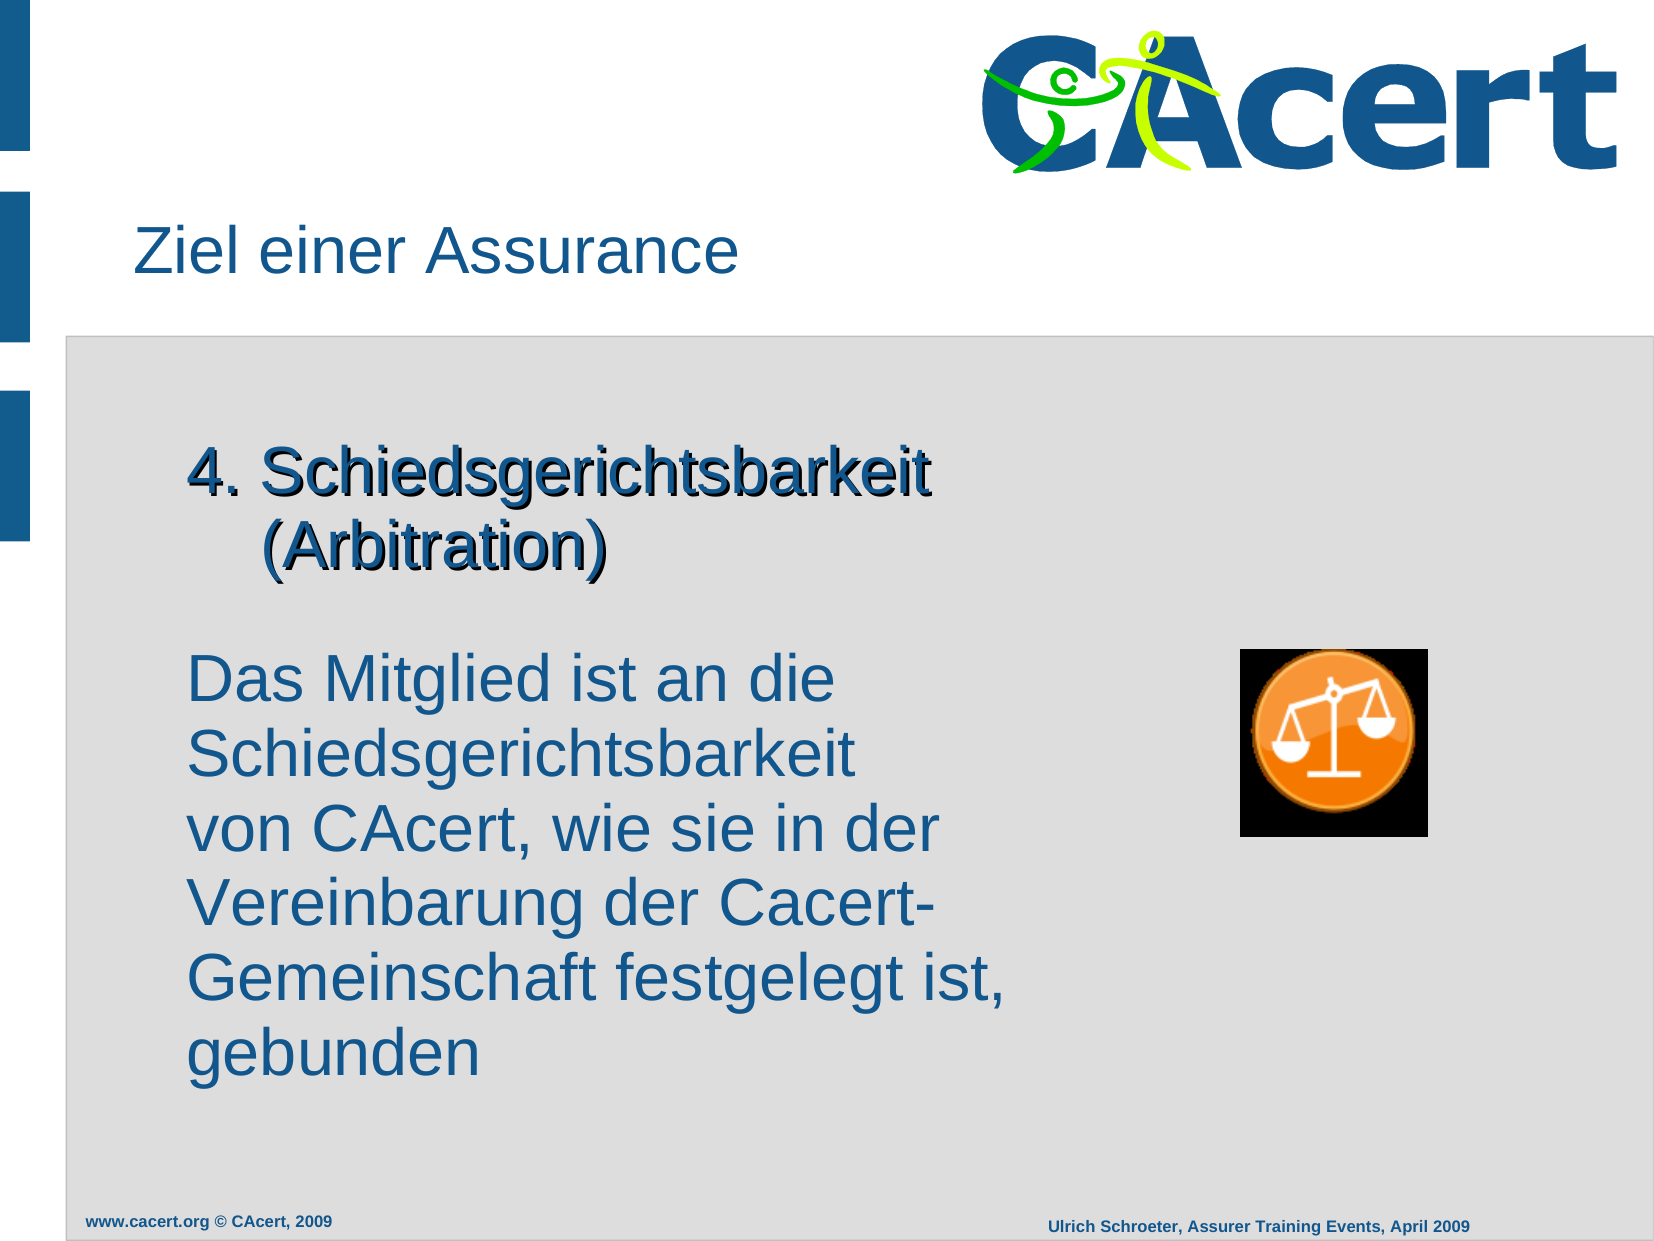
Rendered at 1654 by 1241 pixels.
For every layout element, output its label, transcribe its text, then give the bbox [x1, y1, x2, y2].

picture [1240, 649, 1428, 838]
text_box 4. Schiedsgerichtsbarkeit (Arbitration) Das Mitglied ist an die Schiedsgerichtsbarkeit von CAcert, wie sie in der Vereinbarung der Cacert- Gemeinschaft festgelegt ist, gebunden [171, 425, 1024, 1098]
text_box Ziel einer Assurance [118, 191, 756, 296]
